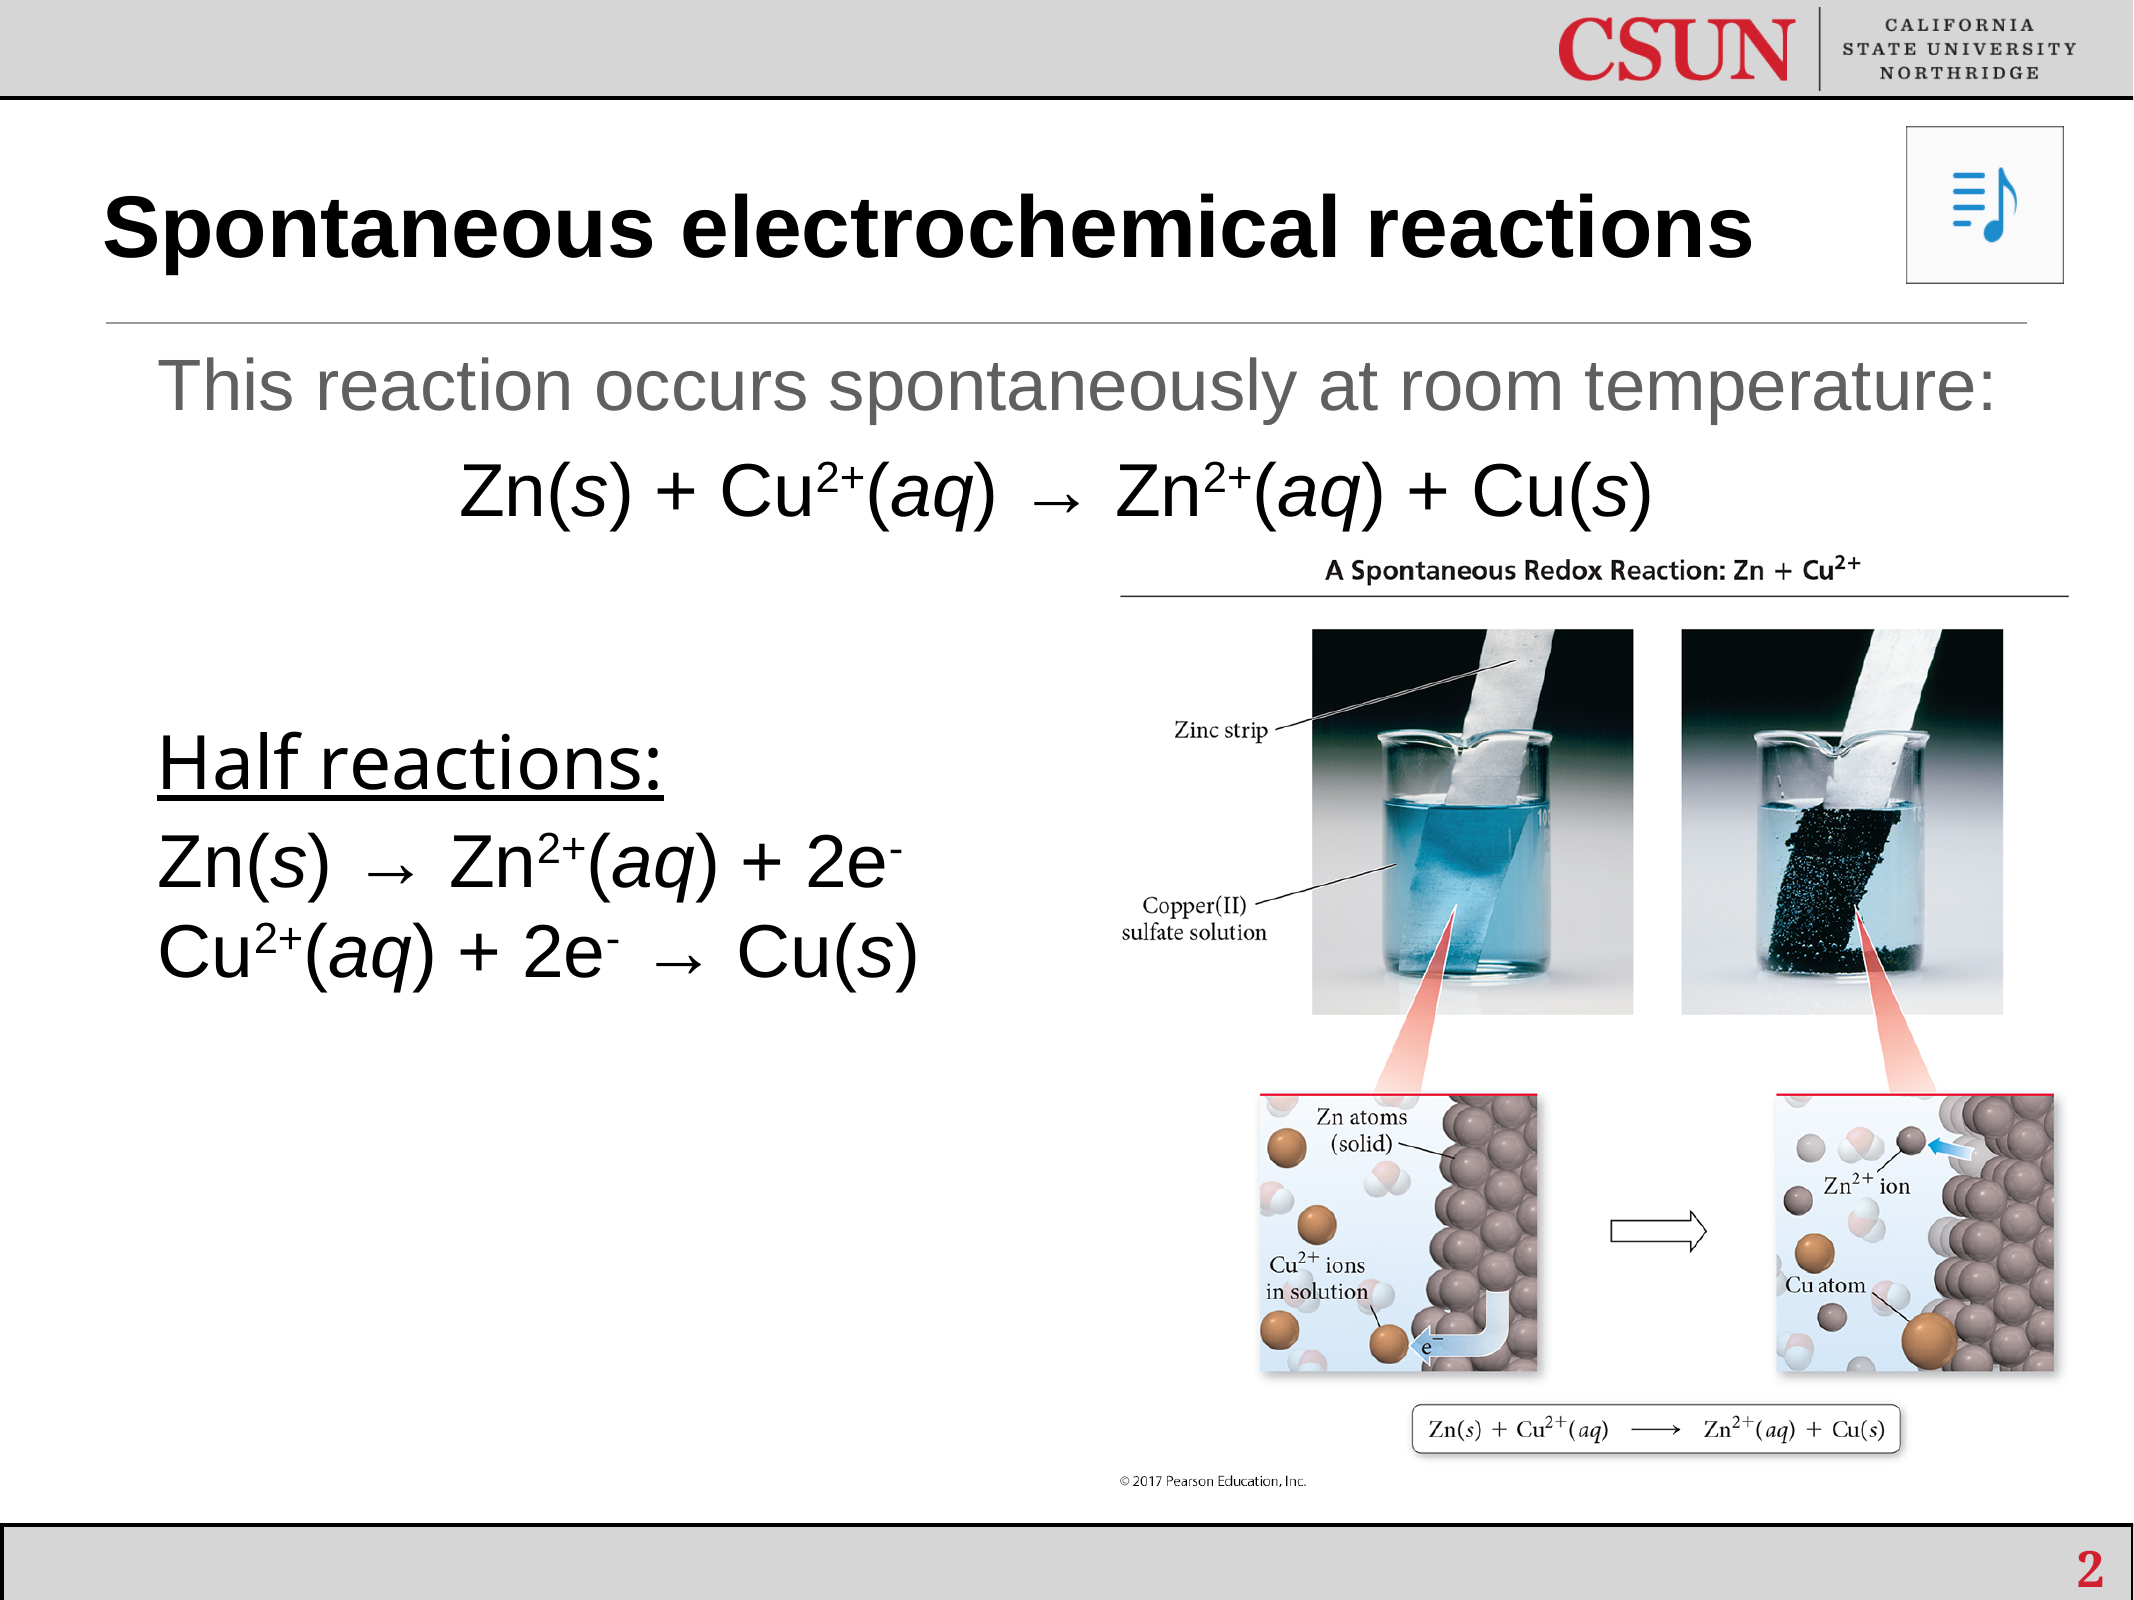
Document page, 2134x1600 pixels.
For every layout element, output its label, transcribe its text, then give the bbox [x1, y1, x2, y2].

title Spontaneous electrochemical reactions [93, 104, 2040, 284]
text_box [1905, 124, 2066, 286]
picture [1559, 7, 2076, 91]
list This reaction occurs spontaneously at room temperature: [106, 329, 2028, 436]
text_box Zn(s) + Cu2+(aq) → Zn2+(aq) + Cu(s) [450, 436, 1685, 541]
text_box Zn(s) → Zn2+(aq) + 2e- Cu2+(aq) + 2e- → Cu(s) [149, 804, 950, 1002]
picture [1110, 545, 2080, 1494]
text_box Half reactions: [141, 707, 718, 813]
